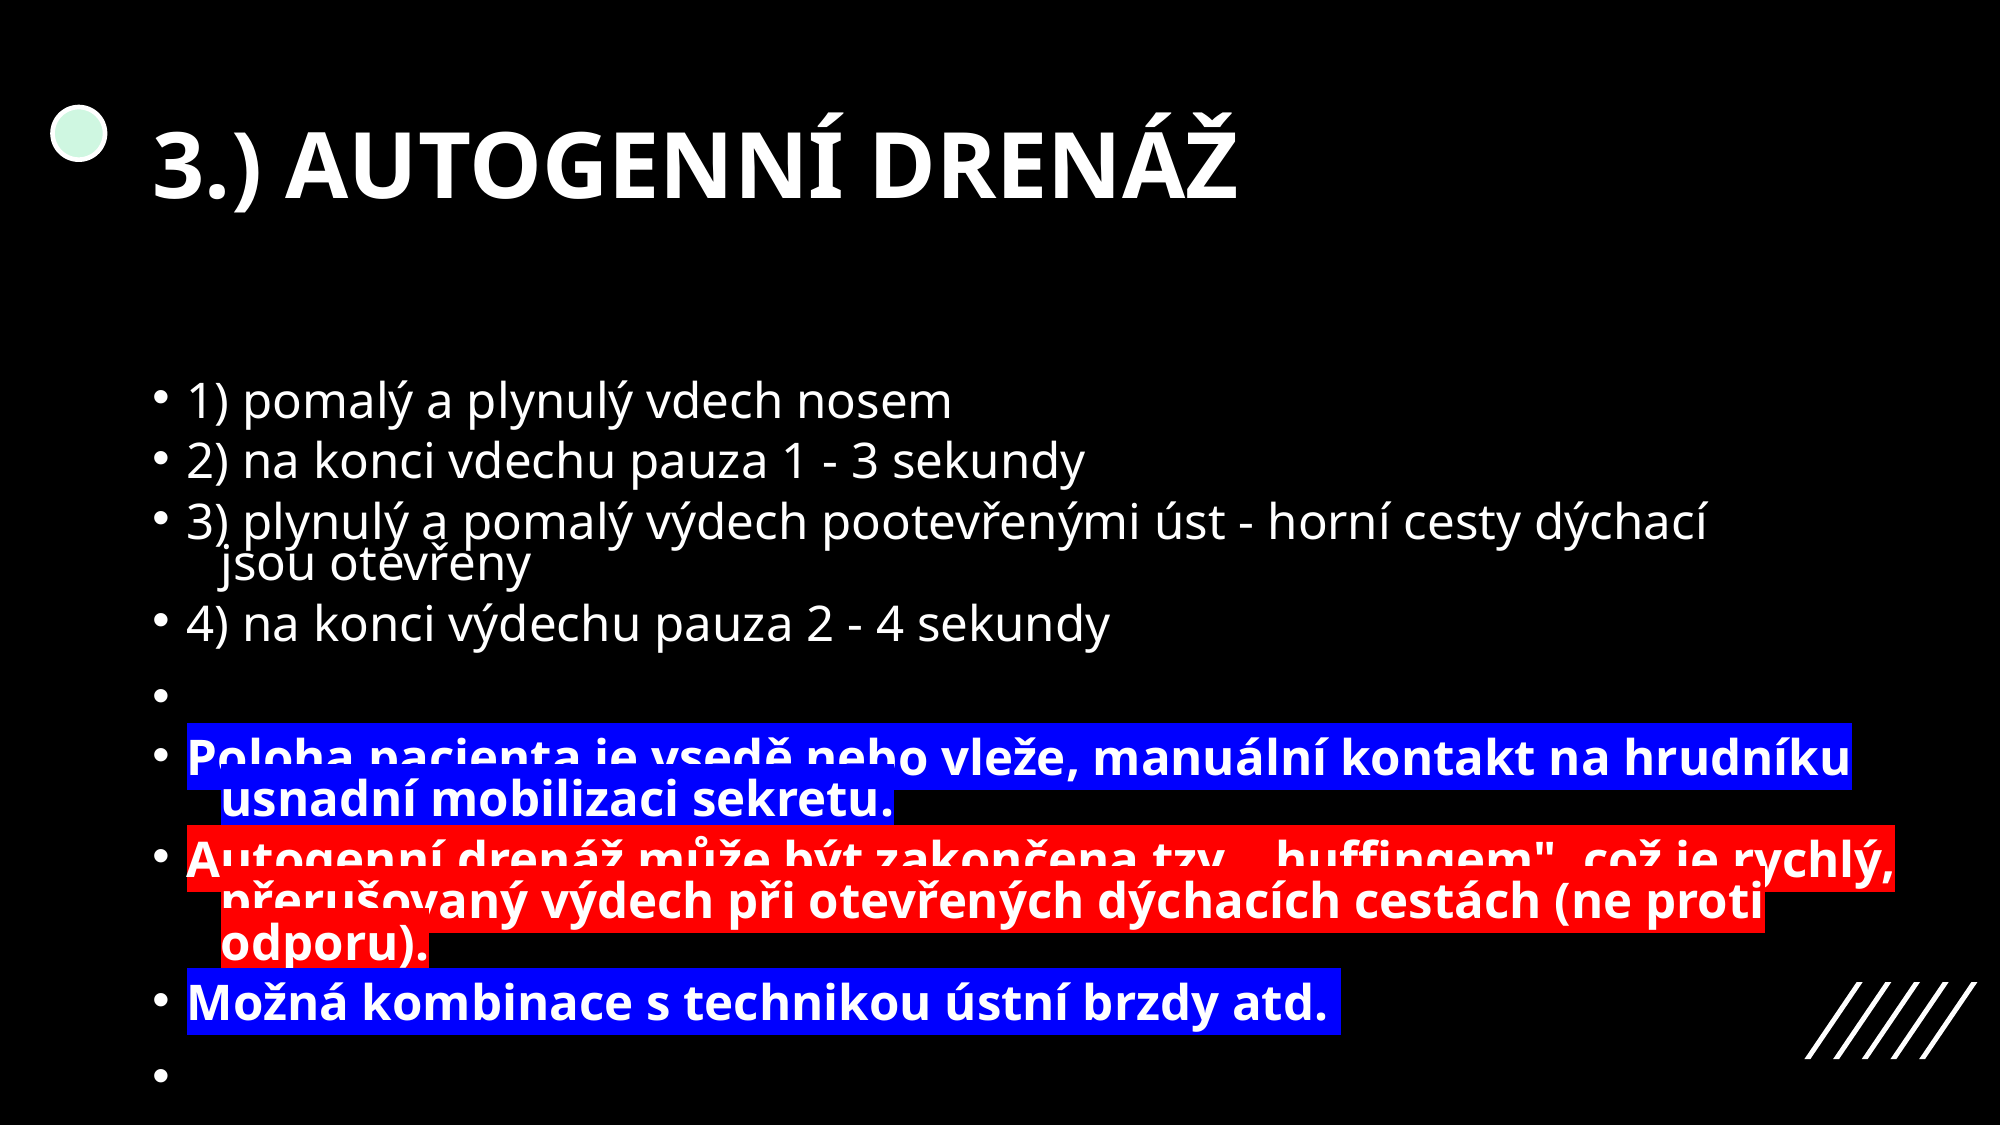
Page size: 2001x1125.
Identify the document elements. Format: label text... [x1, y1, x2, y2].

title 3.) AUTOGENNÍ DRENÁŽ [137, 59, 1863, 278]
list 1) pomalý a plynulý vdech nosem 2) na konci vdechu pauza 1 - 3 sekundy 3) plynulý a pomalý výdech pootevřenými úst - horní cesty dýchací jsou otevřeny 4) na konci výdechu pauza 2 - 4 sekundy Poloha pacienta je vsedě nebo vleže, manuální kontakt na hrudníku usnadní mobilizaci sekretu. Autogenní drenáž může být zakončena tzv. „huffingem", což je rychlý, přerušovaný výdech při otevřených dýchacích cestách (ne proti odporu). Možná kombinace s technikou ústní brzdy atd. [137, 299, 1948, 1040]
